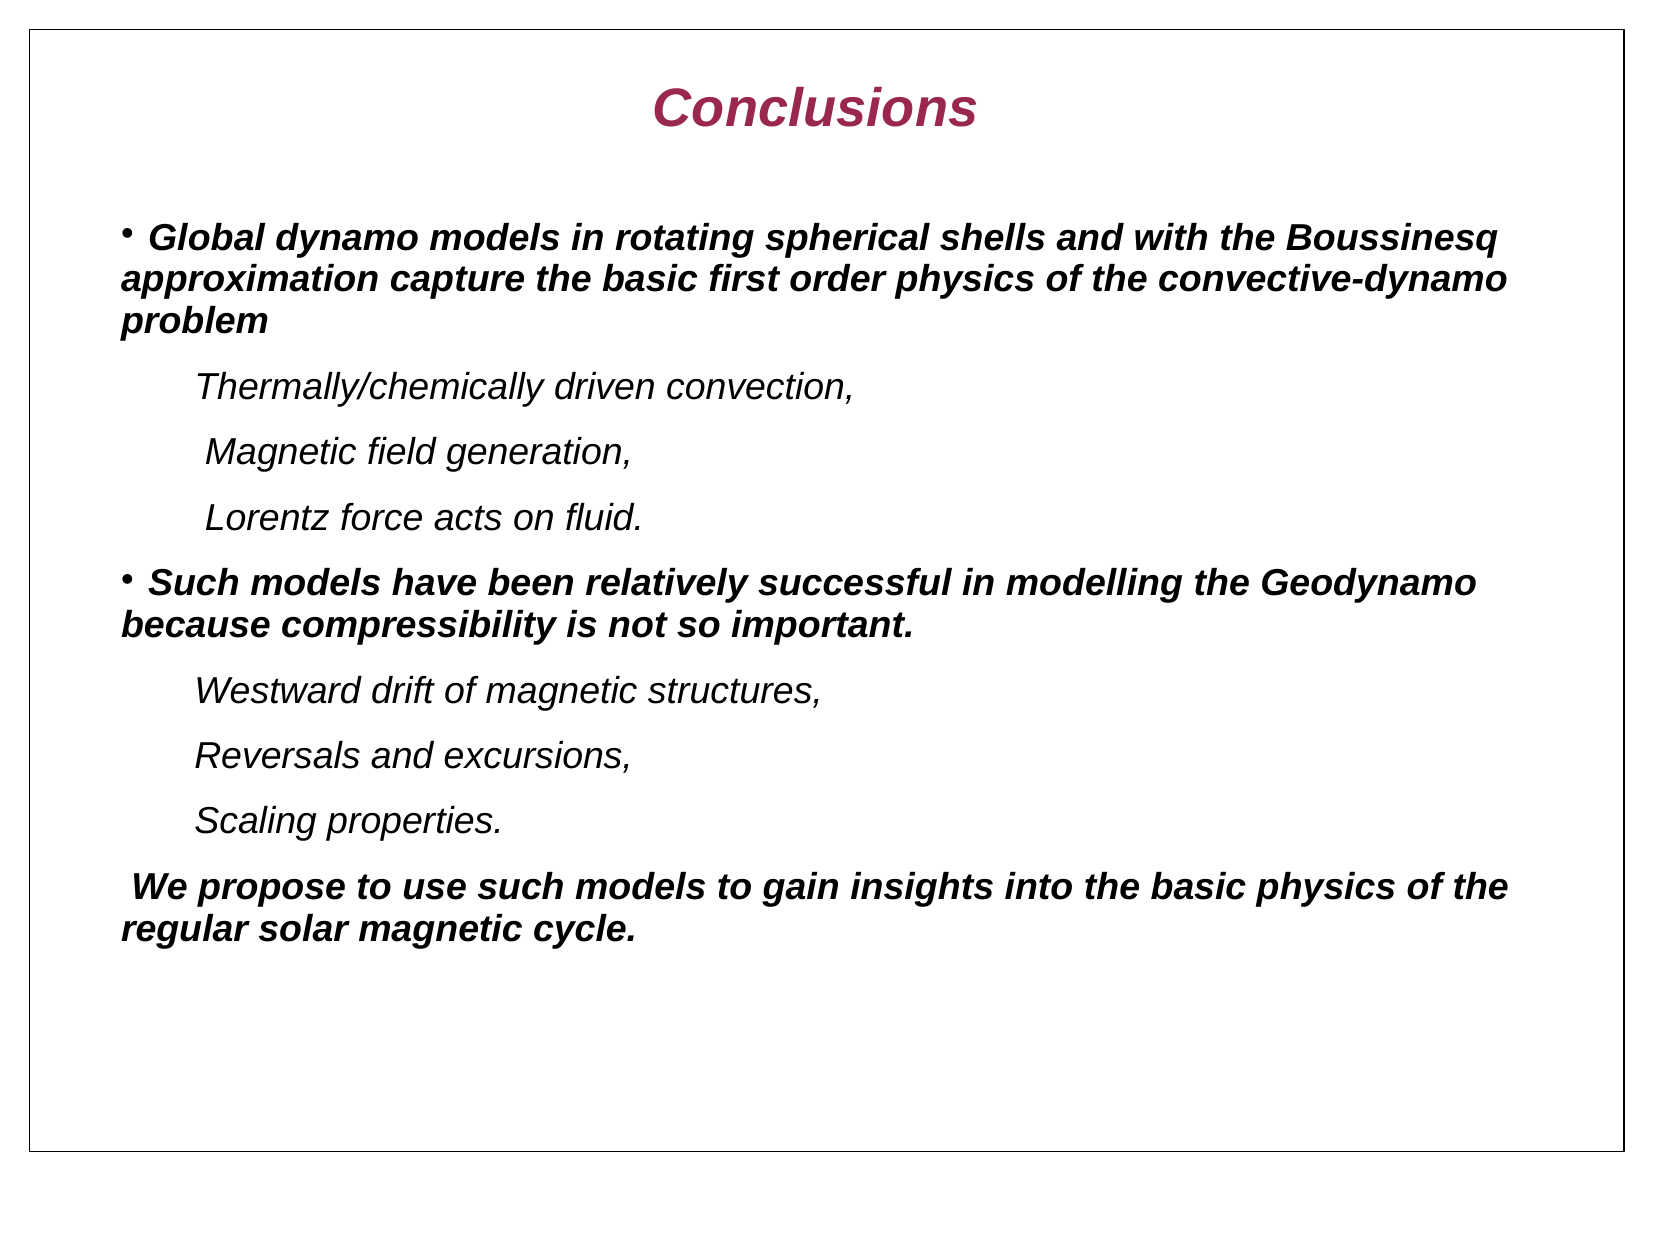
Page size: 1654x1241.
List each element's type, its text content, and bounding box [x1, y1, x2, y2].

text_box Conclusions [637, 66, 1016, 148]
text_box Global dynamo models in rotating spherical shells and with the Boussinesq approximation capture the basic first order physics of the convective-dynamo problem Thermally/chemically driven convection, Magnetic field generation, Lorentz force acts on fluid. Such models have been relatively successful in modelling the Geodynamo because compressibility is not so important. Westward drift of magnetic structures, Reversals and excursions, Scaling properties. We propose to use such models to gain insights into the basic physics of the regular solar magnetic cycle. [106, 206, 1583, 1032]
